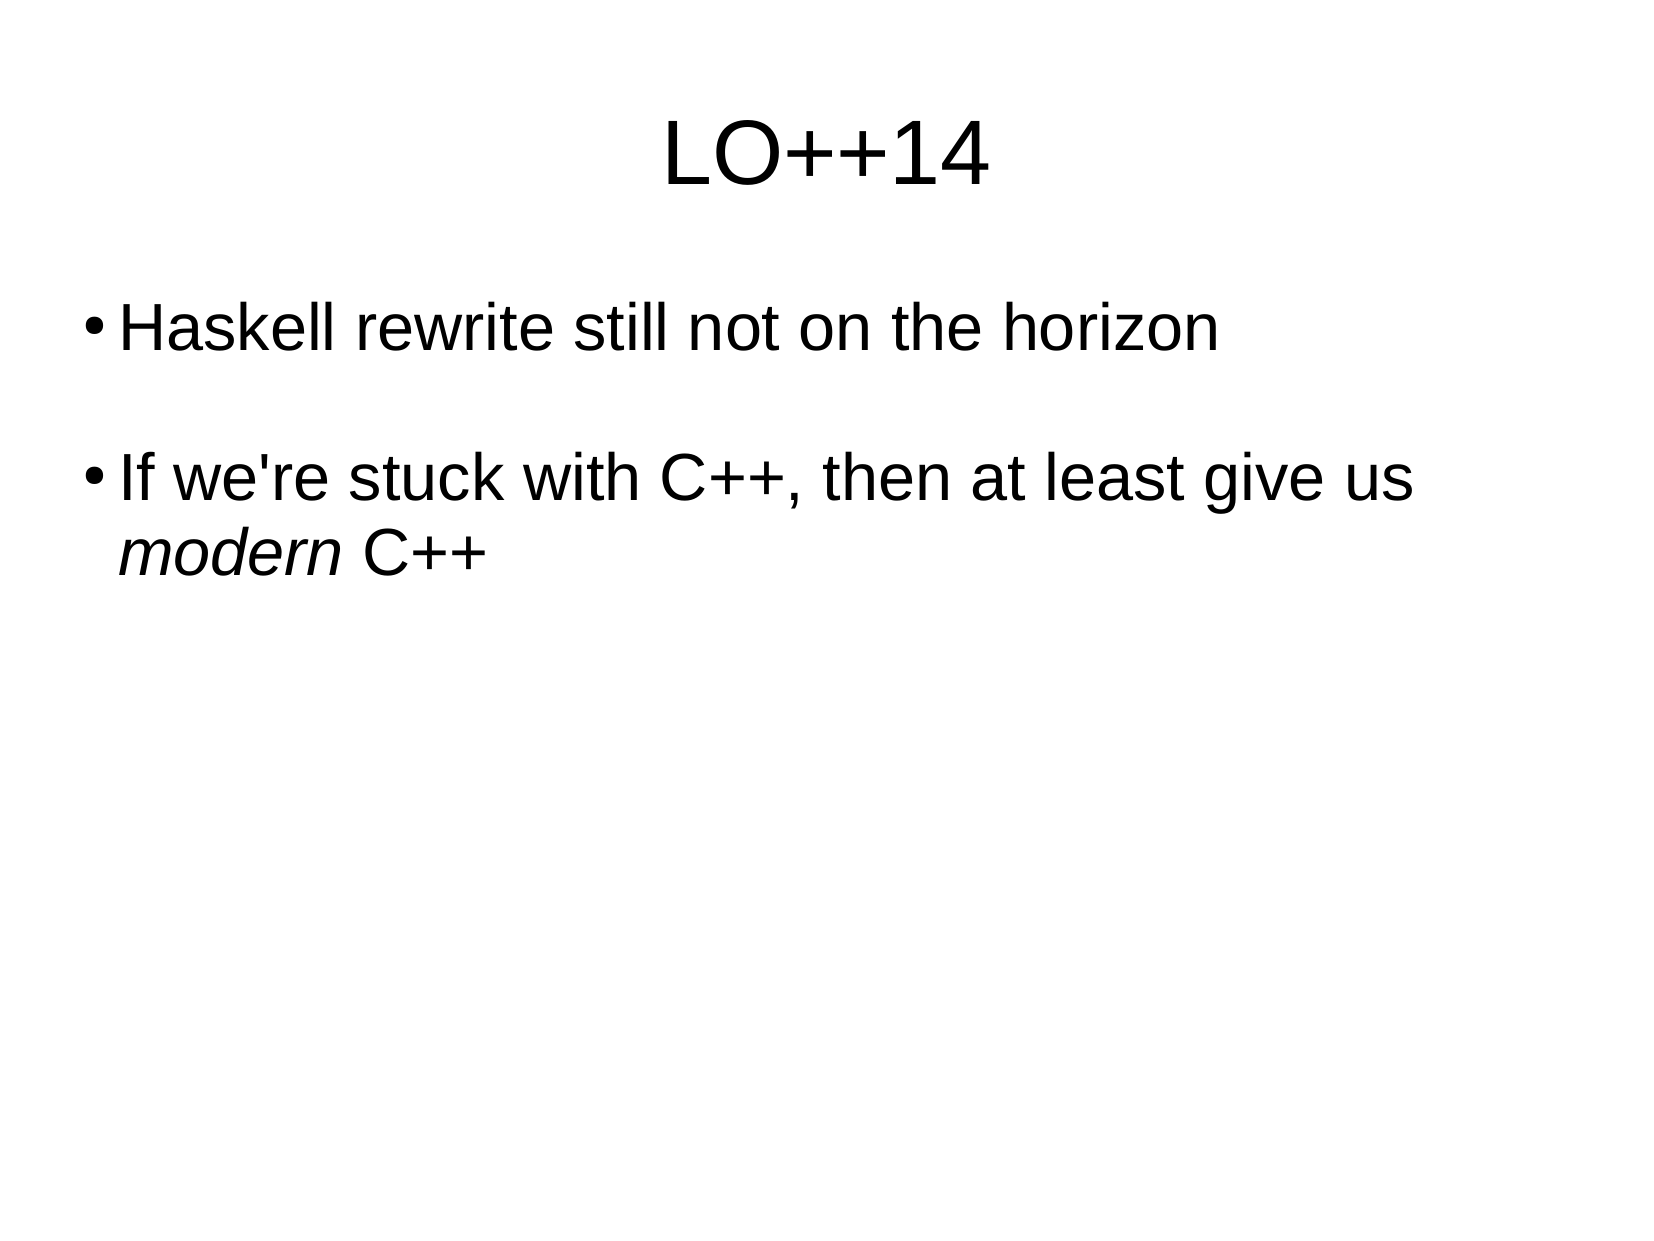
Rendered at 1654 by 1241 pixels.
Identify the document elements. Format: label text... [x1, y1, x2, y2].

title LO++14 [82, 49, 1571, 257]
subtitle Haskell rewrite still not on the horizon If we're stuck with C++, then at least give us modern C++ [82, 290, 1571, 1010]
